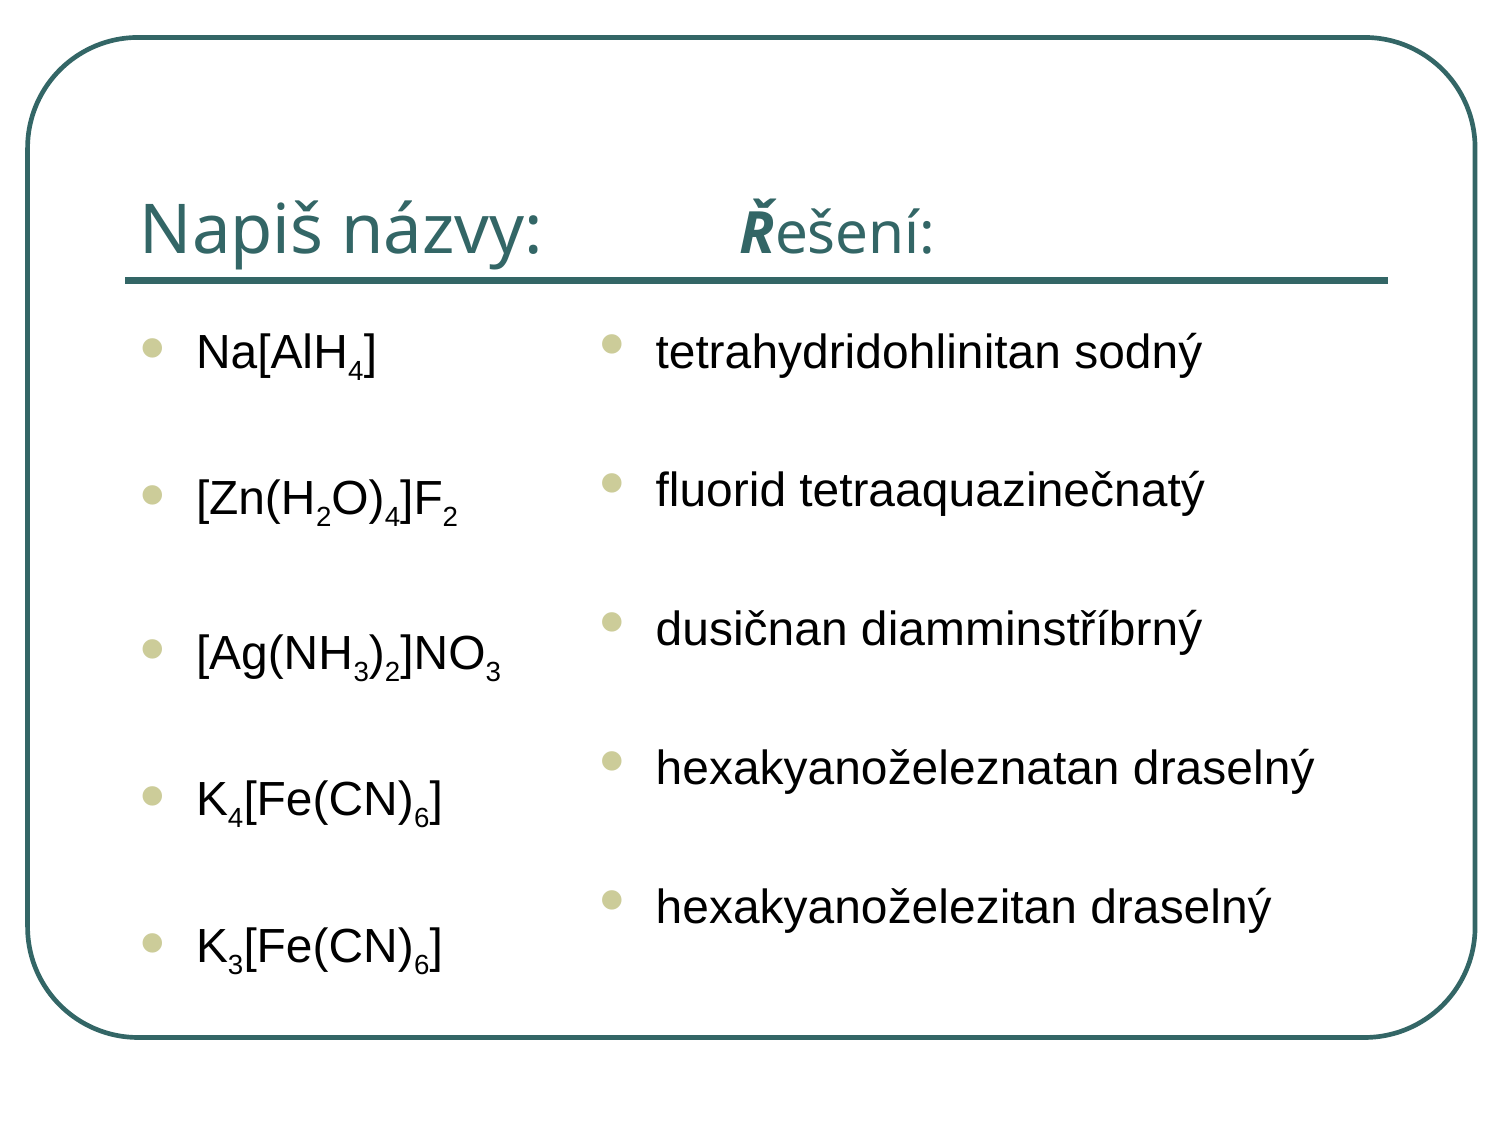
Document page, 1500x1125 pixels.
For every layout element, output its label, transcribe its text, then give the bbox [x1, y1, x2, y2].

list tetrahydridohlinitan sodný fluorid tetraaquazinečnatý dusičnan diamminstříbrný hexakyanoželeznatan draselný hexakyanoželezitan draselný [584, 312, 1471, 988]
title Napiš názvy: Řešení: [125, 87, 1388, 275]
list Na[AlH4] [Zn(H2O)4]F2 [Ag(NH3)2]NO3 K4[Fe(CN)6] K3[Fe(CN)6] [125, 312, 573, 1125]
